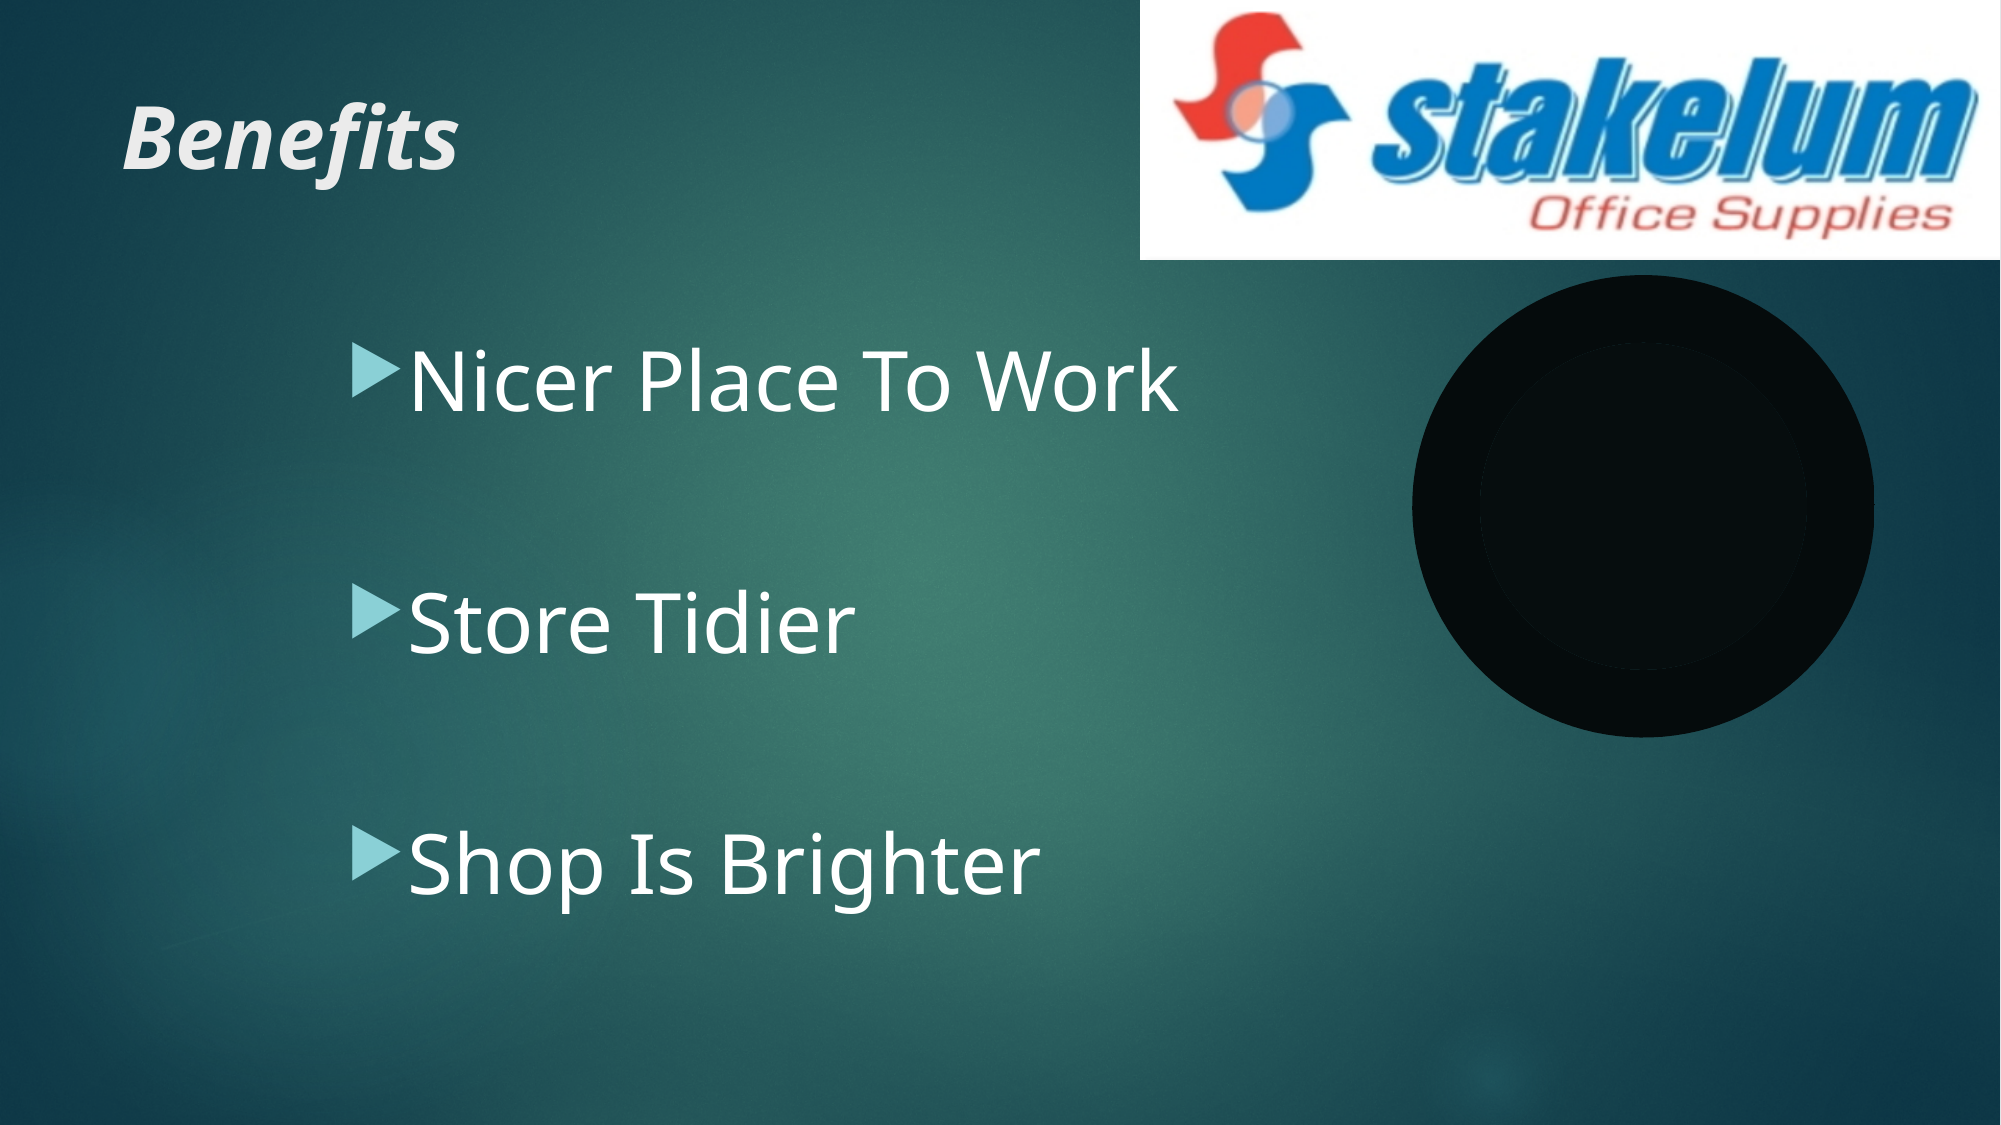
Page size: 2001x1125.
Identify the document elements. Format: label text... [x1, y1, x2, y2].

picture [1140, 0, 2000, 260]
title Benefits [106, 74, 1649, 305]
list Nicer Place To Work Store Tidier Shop Is Brighter [181, 321, 1649, 1010]
